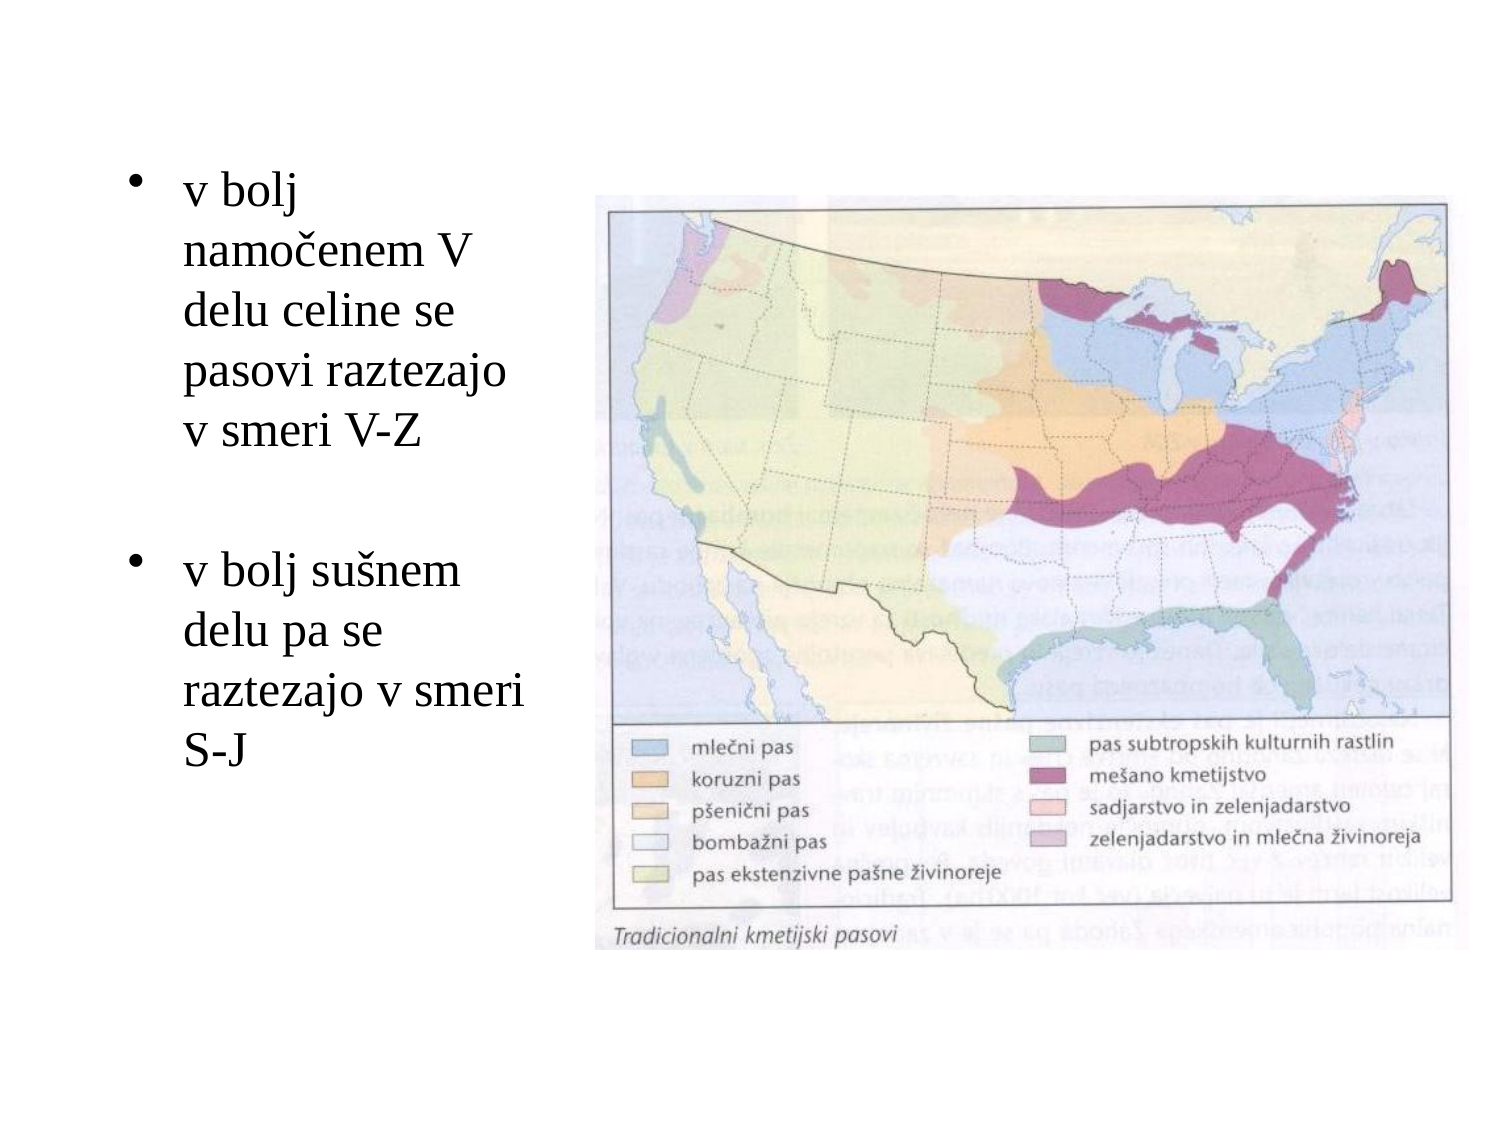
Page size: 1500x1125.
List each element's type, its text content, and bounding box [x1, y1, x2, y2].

chart [596, 196, 1471, 953]
picture [595, 195, 1469, 951]
list v bolj namočenem V delu celine se pasovi raztezajo v smeri V-Z v bolj sušnem delu pa se raztezajo v smeri S-J [112, 148, 550, 1000]
